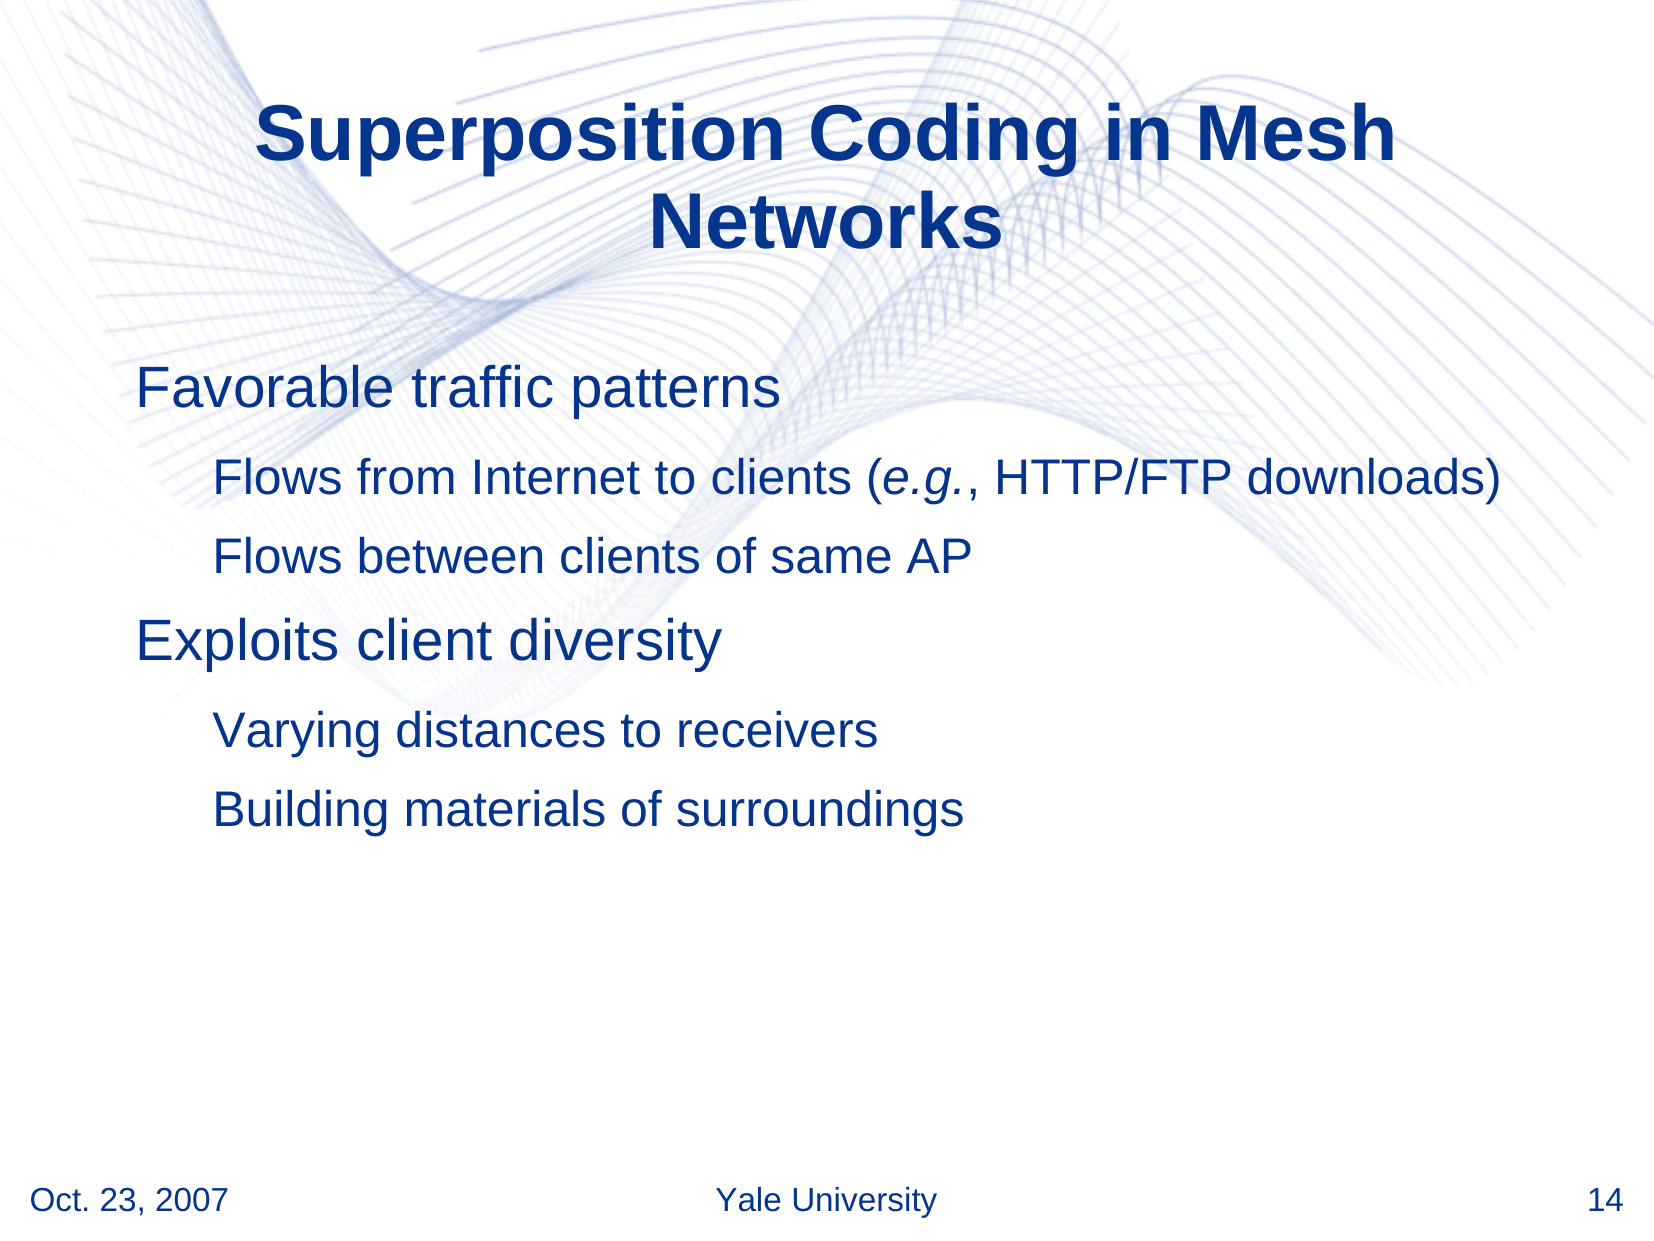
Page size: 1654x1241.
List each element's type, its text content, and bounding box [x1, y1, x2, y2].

title Superposition Coding in Mesh Networks [118, 66, 1536, 288]
list Favorable traffic patterns Flows from Internet to clients (e.g., HTTP/FTP downloads) Flows between clients of same AP Exploits client diversity Varying distances to receivers Building materials of surroundings [118, 354, 1536, 1108]
picture [0, 0, 1654, 1241]
